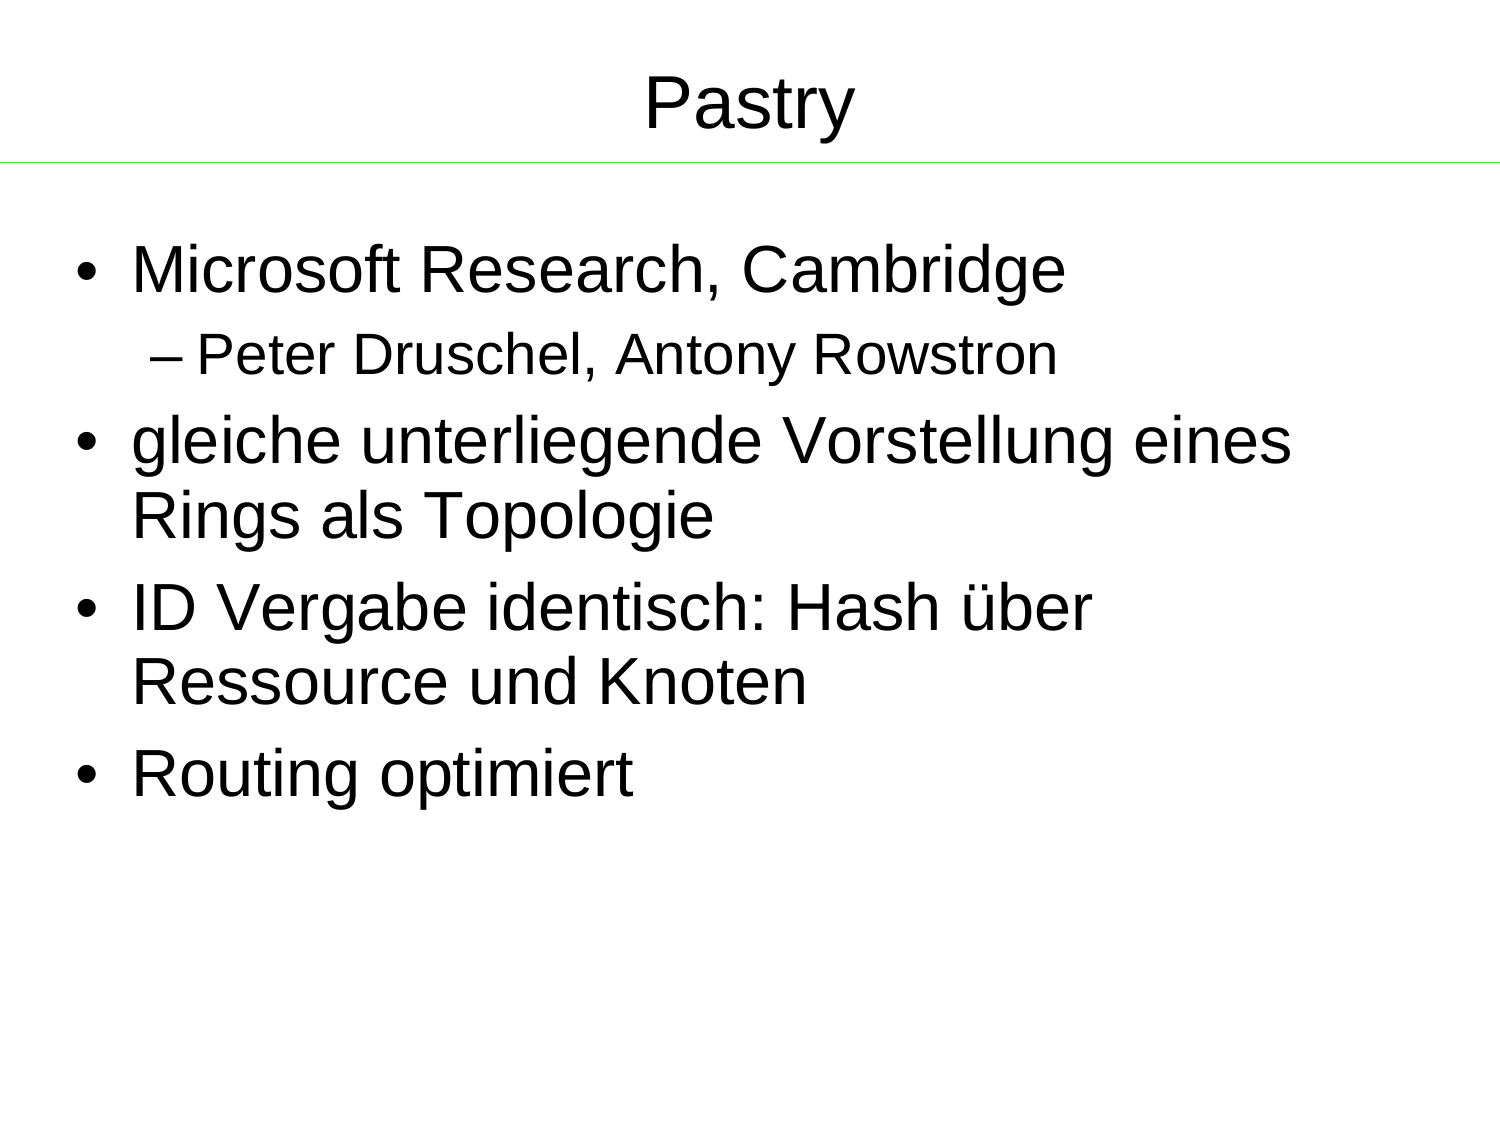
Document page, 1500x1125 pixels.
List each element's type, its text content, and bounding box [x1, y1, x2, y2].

list Microsoft Research, Cambridge Peter Druschel, Antony Rowstron gleiche unterliegende Vorstellung eines Rings als Topologie ID Vergabe identisch: Hash über Ressource und Knoten Routing optimiert [75, 232, 1426, 986]
title Pastry [75, 57, 1426, 148]
